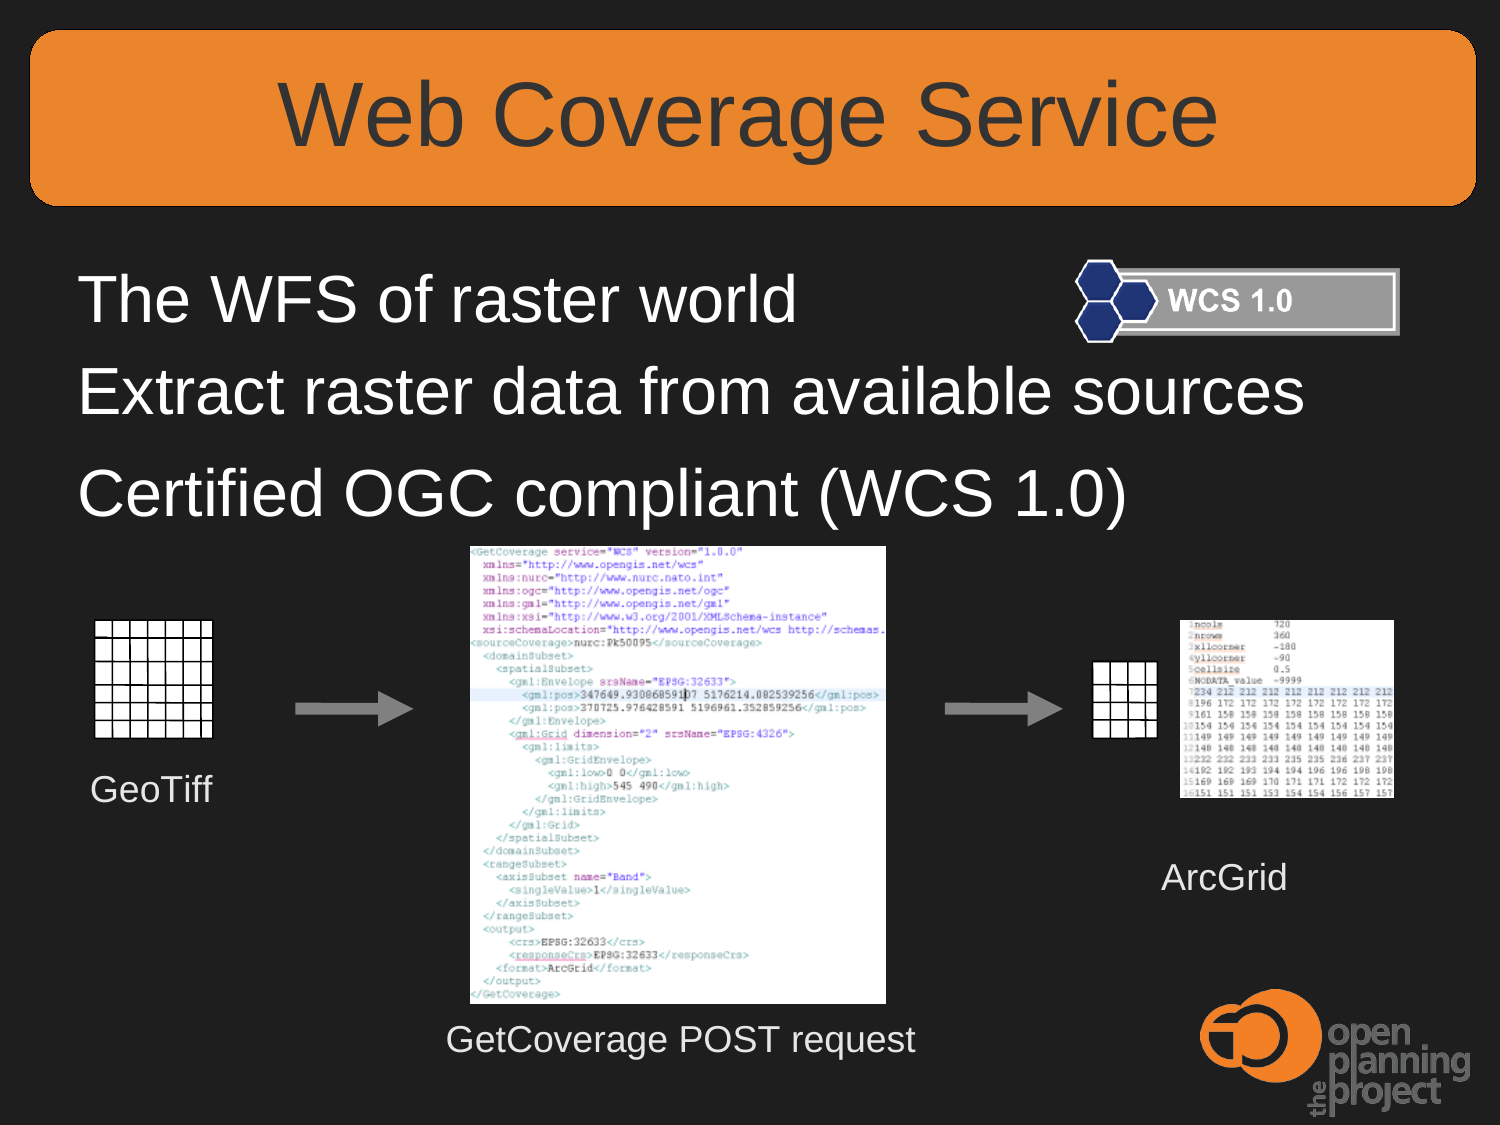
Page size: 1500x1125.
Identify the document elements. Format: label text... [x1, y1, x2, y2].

text_box [94, 639, 111, 660]
text_box [1094, 721, 1109, 739]
text_box [131, 639, 146, 660]
text_box [131, 686, 147, 701]
text_box [185, 704, 200, 719]
text_box [1129, 686, 1144, 701]
text_box [202, 663, 213, 684]
text_box [1147, 721, 1158, 739]
text_box [1129, 721, 1144, 739]
text_box [1111, 663, 1127, 684]
text_box [131, 722, 147, 739]
text_box [149, 620, 164, 637]
text_box [184, 620, 200, 637]
text_box [184, 639, 200, 660]
text_box [149, 639, 164, 660]
picture [1200, 989, 1470, 1117]
text_box [131, 620, 146, 637]
text_box [1112, 721, 1127, 739]
text_box [1094, 663, 1109, 683]
text_box [114, 722, 129, 739]
text_box [167, 639, 182, 660]
text_box [149, 722, 164, 739]
text_box [167, 704, 182, 719]
text_box [1112, 686, 1127, 701]
text_box [94, 663, 111, 684]
text_box [1094, 704, 1109, 719]
text_box ArcGrid [1146, 856, 1304, 913]
text_box [149, 686, 164, 701]
text_box [202, 722, 213, 739]
text_box [149, 663, 164, 684]
text_box [202, 704, 213, 719]
text_box [94, 620, 111, 637]
text_box [1147, 704, 1158, 719]
text_box [131, 704, 147, 719]
text_box [94, 704, 111, 719]
text_box [184, 663, 200, 684]
picture [470, 546, 886, 1004]
text_box [114, 639, 129, 660]
title Web Coverage Service [74, 35, 1425, 207]
list The WFS of raster world Extract raster data from available sources Certified OGC compliant (WCS 1.0)‏ [74, 262, 1425, 991]
picture [1074, 259, 1400, 343]
text_box [1112, 704, 1127, 719]
text_box [1094, 686, 1109, 701]
text_box [202, 639, 213, 660]
text_box [202, 620, 213, 637]
text_box GetCoverage POST request [430, 1017, 932, 1075]
text_box [114, 704, 129, 719]
text_box [1129, 663, 1144, 684]
text_box [1147, 686, 1158, 701]
text_box [167, 663, 182, 684]
text_box [114, 620, 129, 637]
text_box [185, 722, 200, 739]
text_box [131, 663, 147, 684]
text_box [1129, 704, 1144, 719]
text_box [167, 722, 182, 739]
text_box [94, 722, 111, 739]
text_box [114, 686, 129, 701]
text_box [184, 686, 200, 702]
text_box GeoTiff [74, 767, 228, 825]
text_box [114, 663, 129, 684]
text_box [202, 686, 213, 702]
text_box [167, 620, 182, 637]
text_box [167, 686, 182, 702]
text_box [149, 704, 164, 719]
picture [1180, 620, 1394, 798]
text_box [1147, 663, 1158, 684]
text_box [94, 686, 111, 701]
